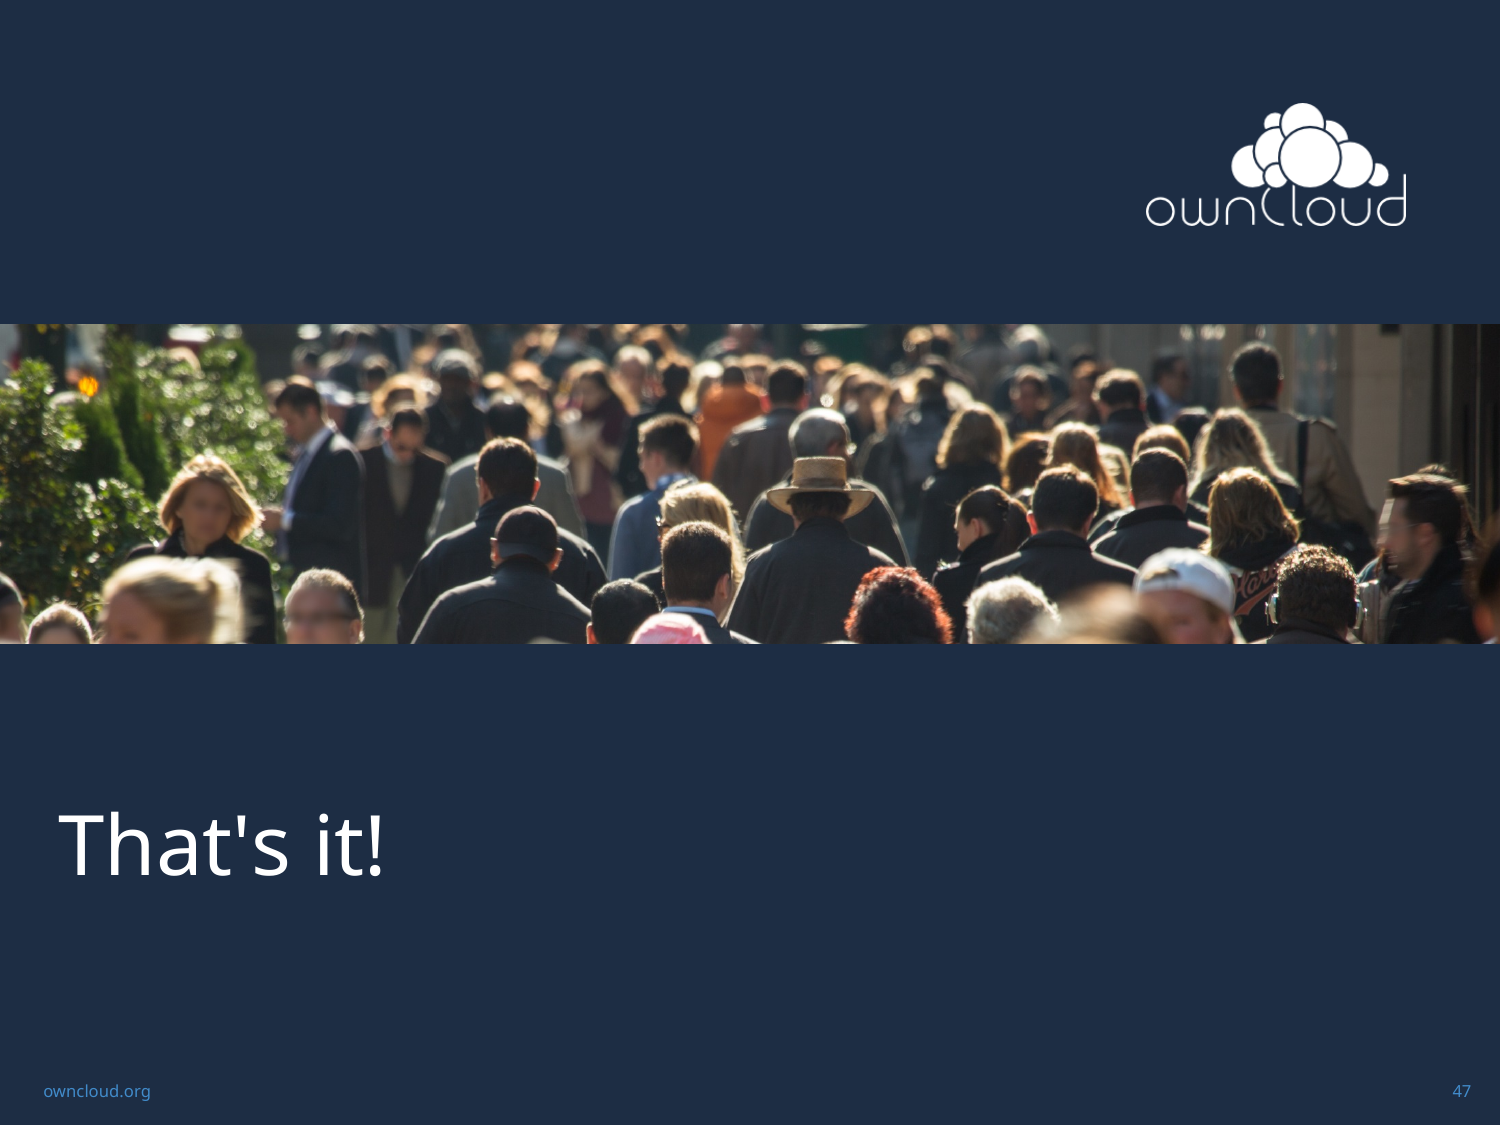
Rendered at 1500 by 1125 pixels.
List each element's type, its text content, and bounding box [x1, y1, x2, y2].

picture [0, 324, 1500, 644]
picture [1146, 103, 1406, 226]
title That's it! [58, 754, 1427, 942]
